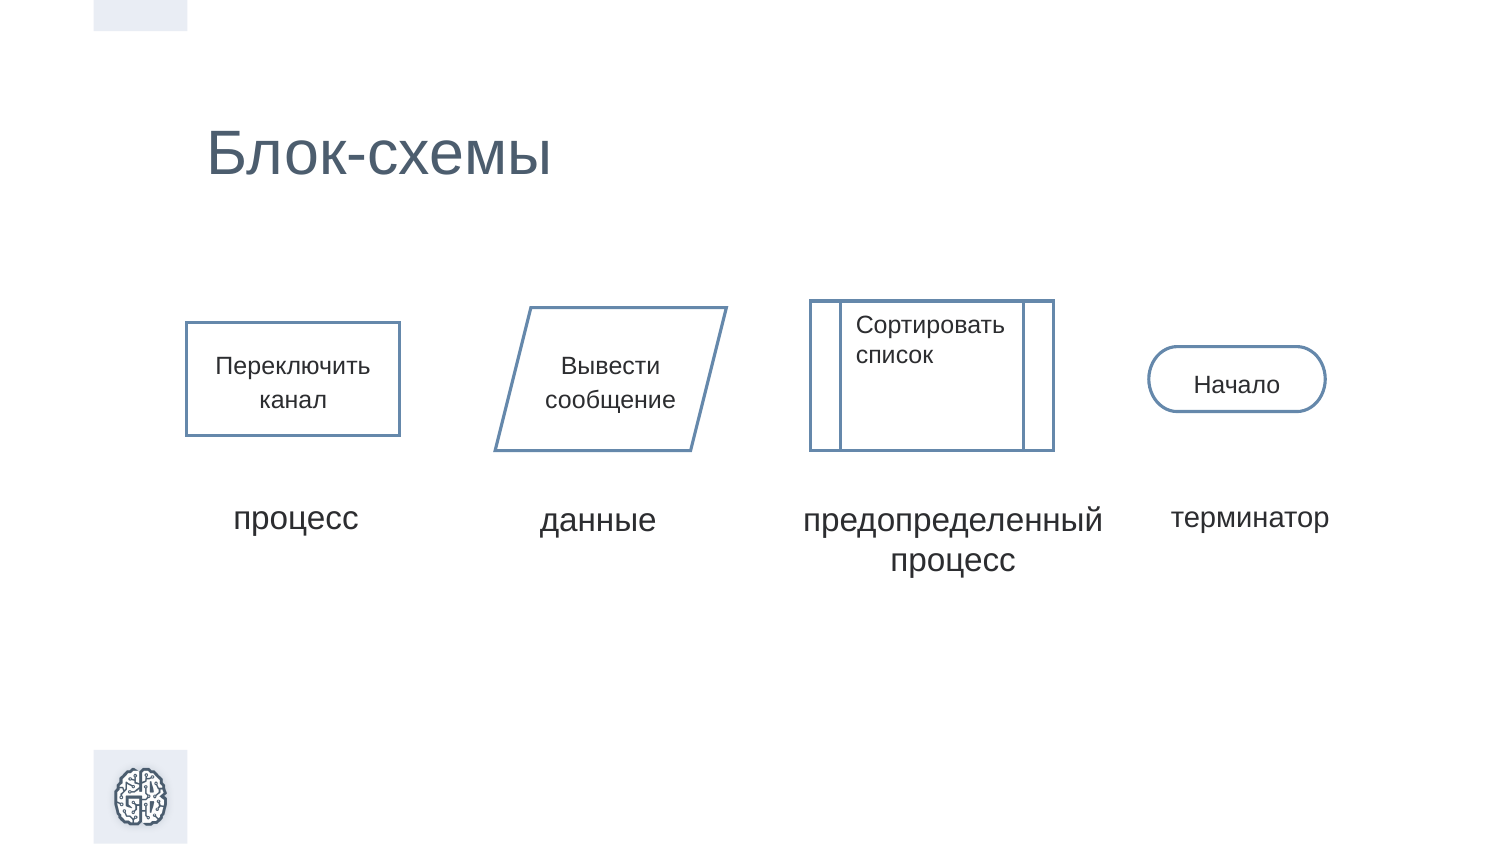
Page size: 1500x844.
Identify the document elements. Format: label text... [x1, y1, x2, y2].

text_box Переключить канал [186, 322, 400, 436]
picture [106, 760, 175, 834]
text_box процесс [186, 491, 406, 542]
text_box предопределенный процесс [778, 491, 1128, 577]
text_box Вывести сообщение [495, 307, 727, 451]
text_box Сортировать список [810, 301, 1054, 451]
text_box данные [510, 491, 687, 542]
title Блок-схемы [186, 94, 1500, 204]
text_box Начало [1148, 346, 1326, 412]
text_box терминатор [1148, 491, 1352, 542]
